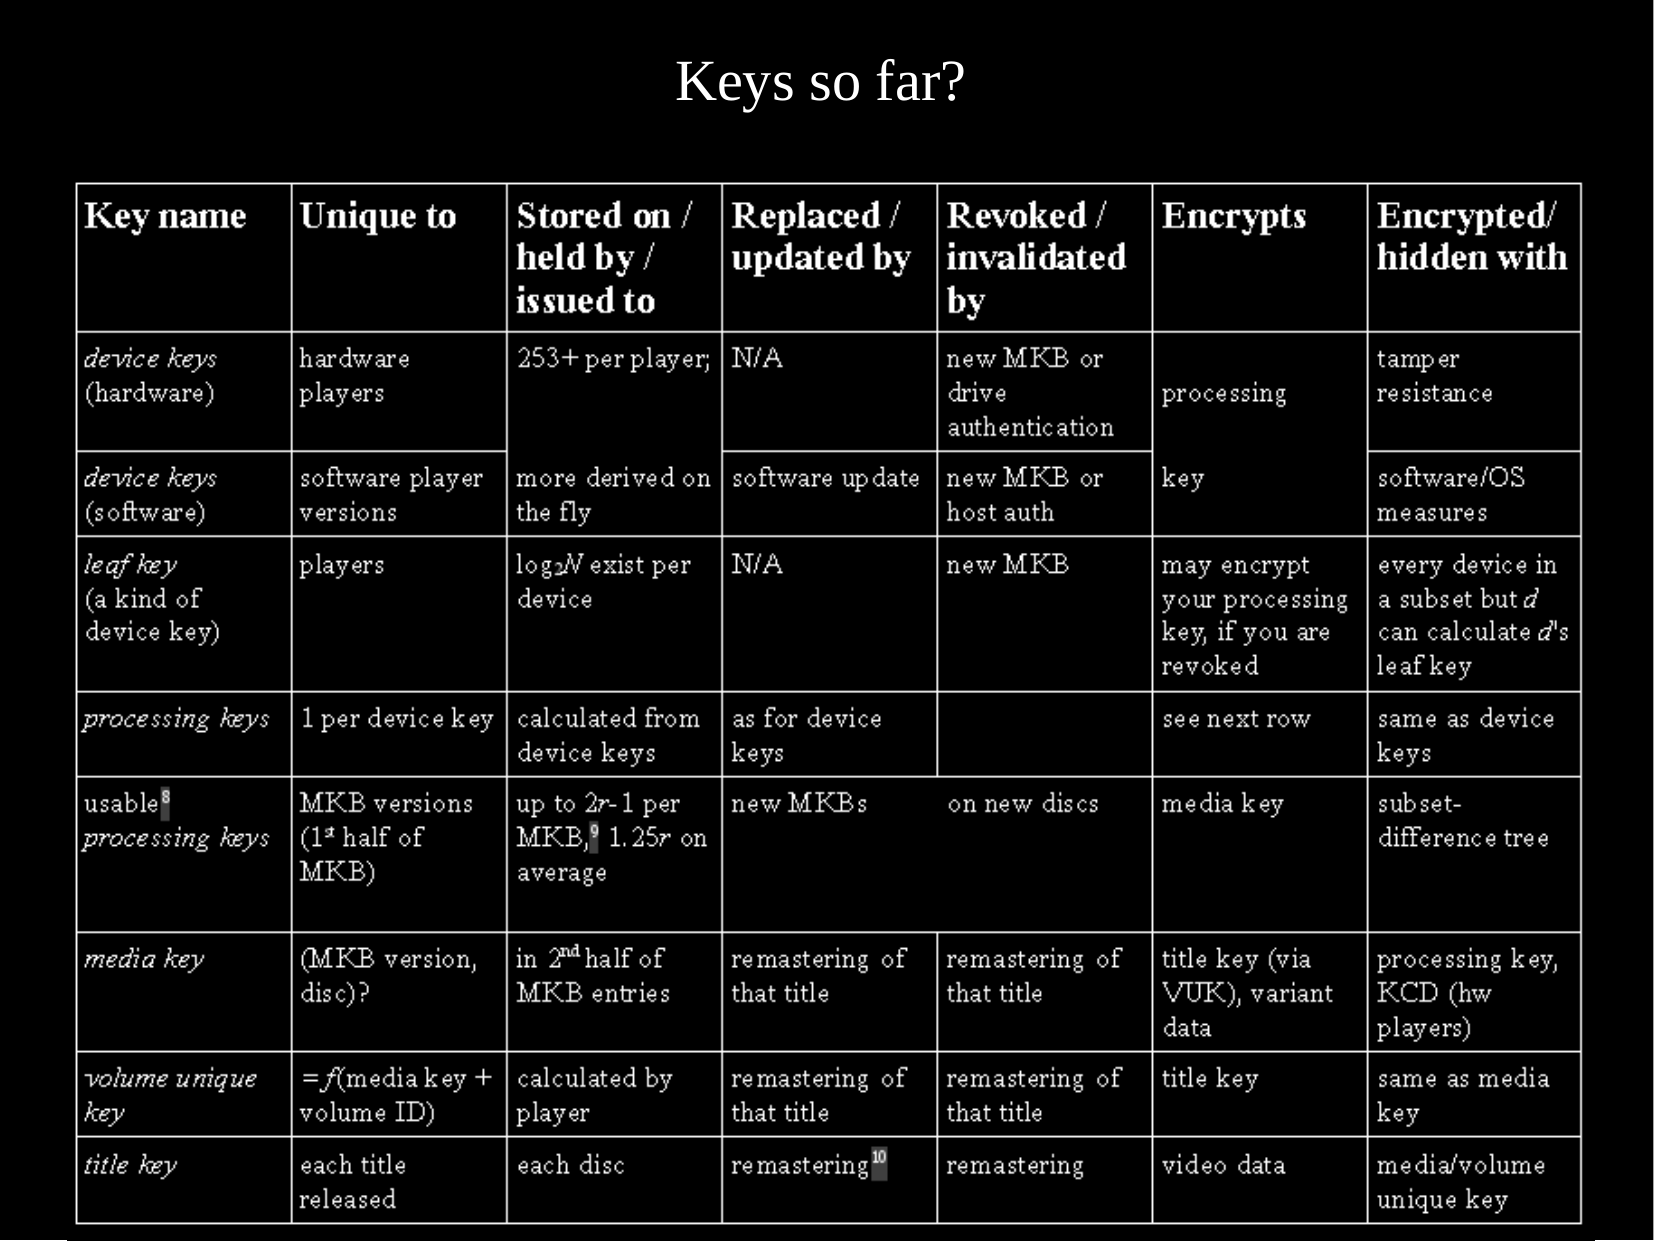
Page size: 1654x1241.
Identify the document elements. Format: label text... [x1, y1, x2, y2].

picture [67, 174, 1595, 1241]
title Keys so far? [76, 0, 1565, 178]
